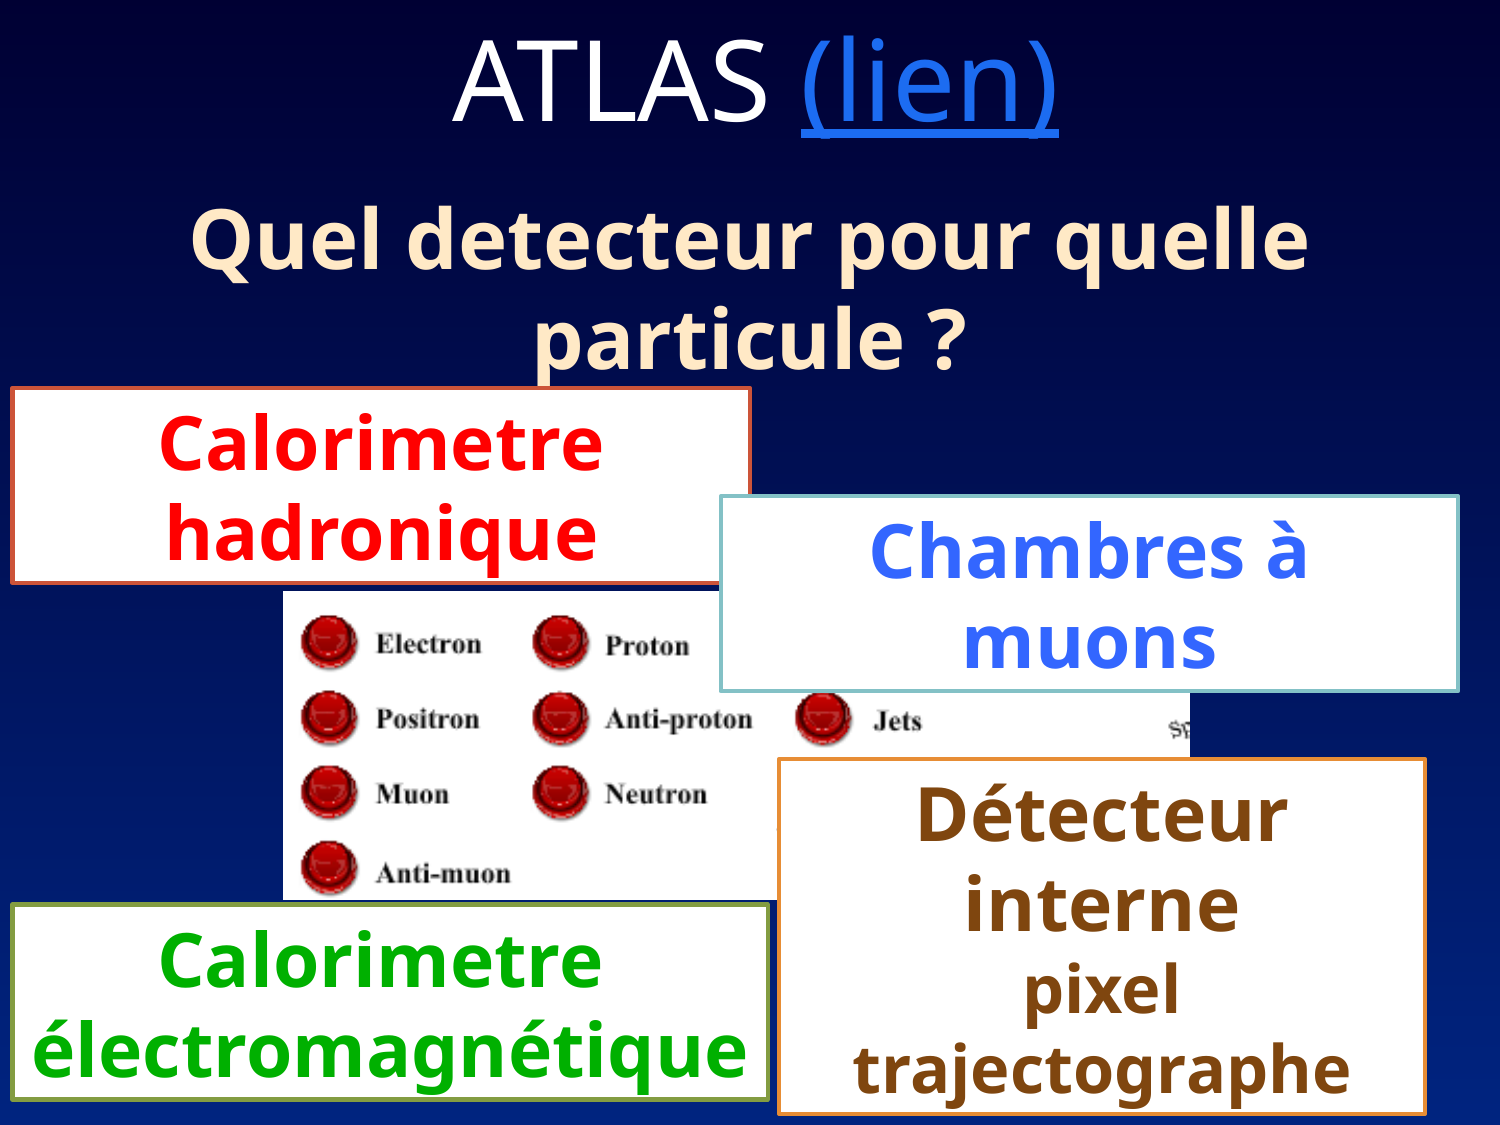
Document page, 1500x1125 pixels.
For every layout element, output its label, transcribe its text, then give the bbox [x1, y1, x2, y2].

text_box Calorimetre électromagnétique [12, 904, 768, 1100]
text_box Chambres à muons [720, 496, 1459, 692]
slide_number <number> [1074, 1042, 1425, 1103]
picture [283, 591, 1190, 900]
text_box Calorimetre hadronique [12, 387, 750, 583]
text_box Quel detecteur pour quelle particule ? [70, 178, 1430, 394]
text_box Détecteur interne pixel trajectographe [779, 758, 1425, 1114]
title ATLAS (lien) [11, 0, 1500, 189]
